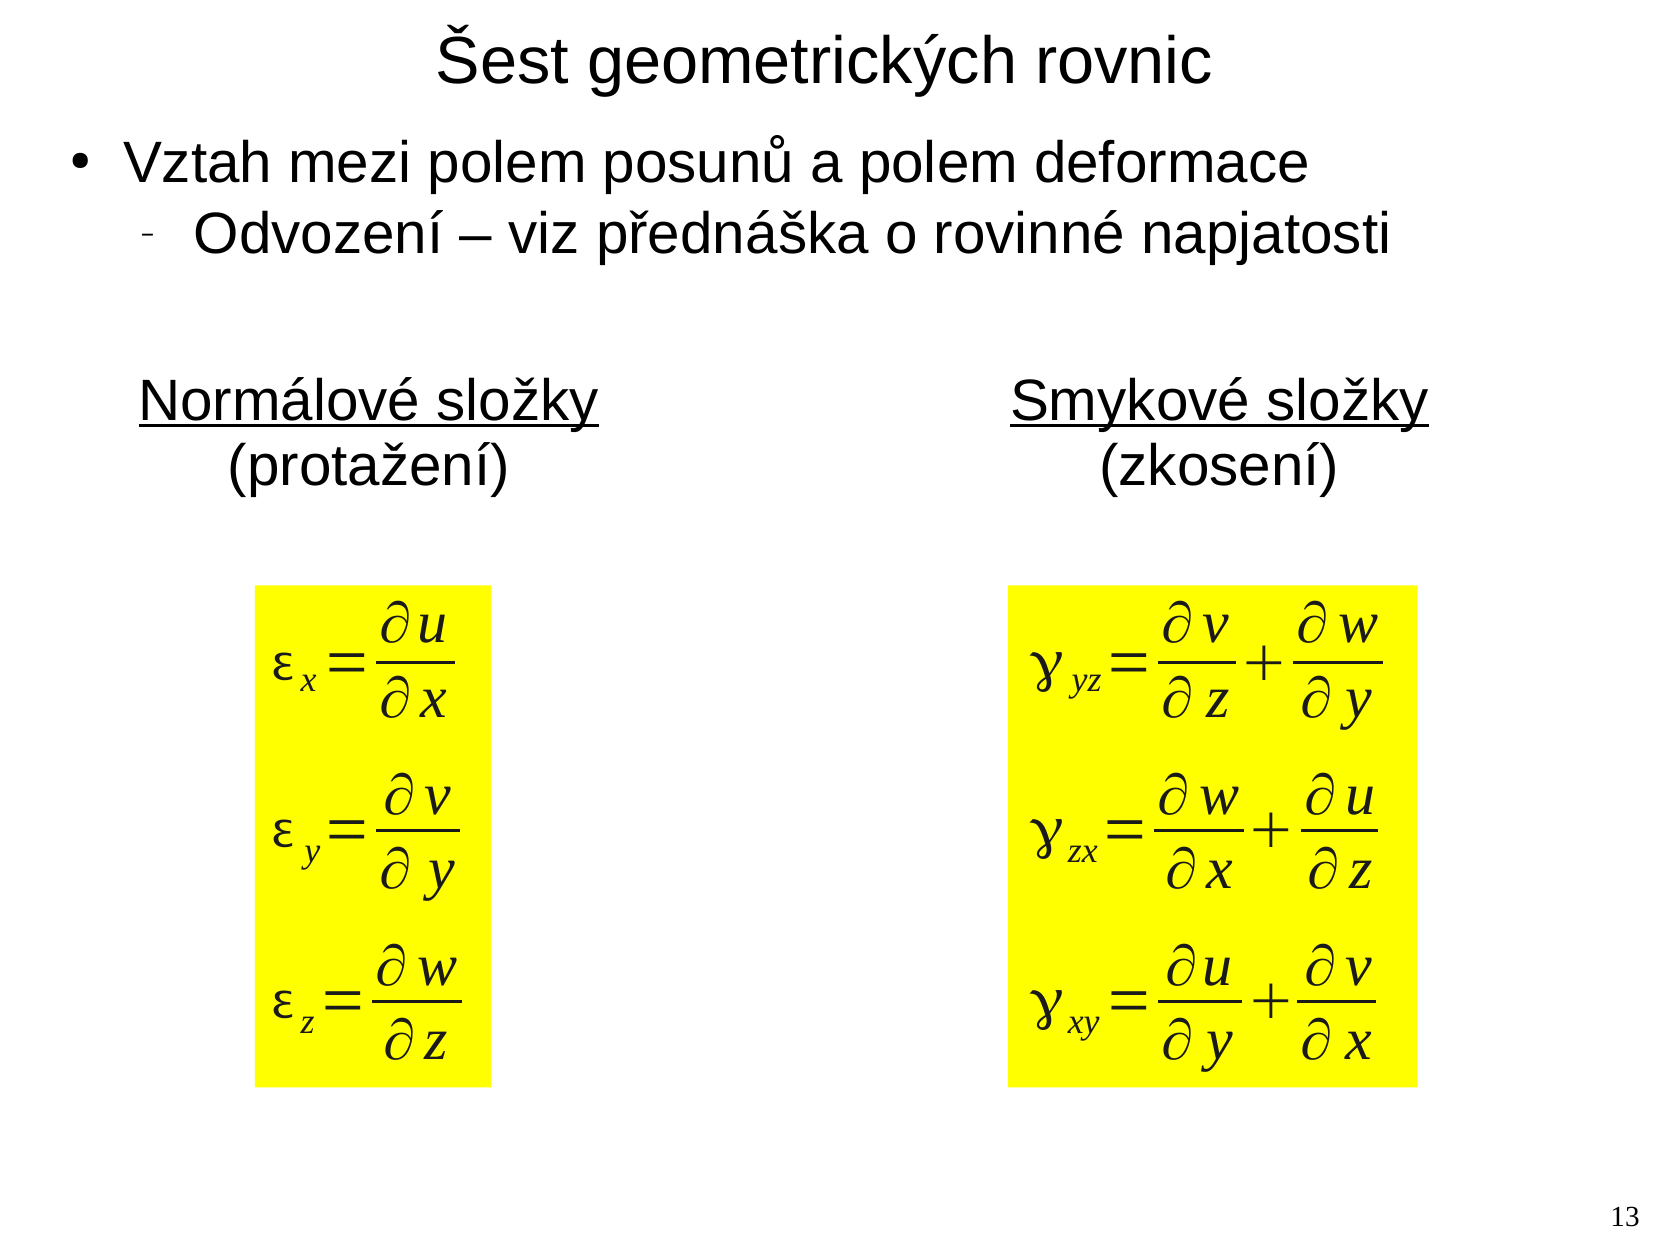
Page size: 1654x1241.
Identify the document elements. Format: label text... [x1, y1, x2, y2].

list Vztah mezi polem posunů a polem deformace Odvození – viz přednáška o rovinné napjatosti [52, 129, 1603, 325]
text_box [1008, 585, 1418, 1088]
chart [1004, 590, 1401, 1074]
text_box Smykové složky (zkosení) [980, 360, 1459, 521]
text_box Normálové složky (protažení) [94, 360, 644, 521]
chart [248, 590, 479, 1074]
text_box [254, 585, 492, 1088]
title Šest geometrických rovnic [37, 8, 1613, 113]
